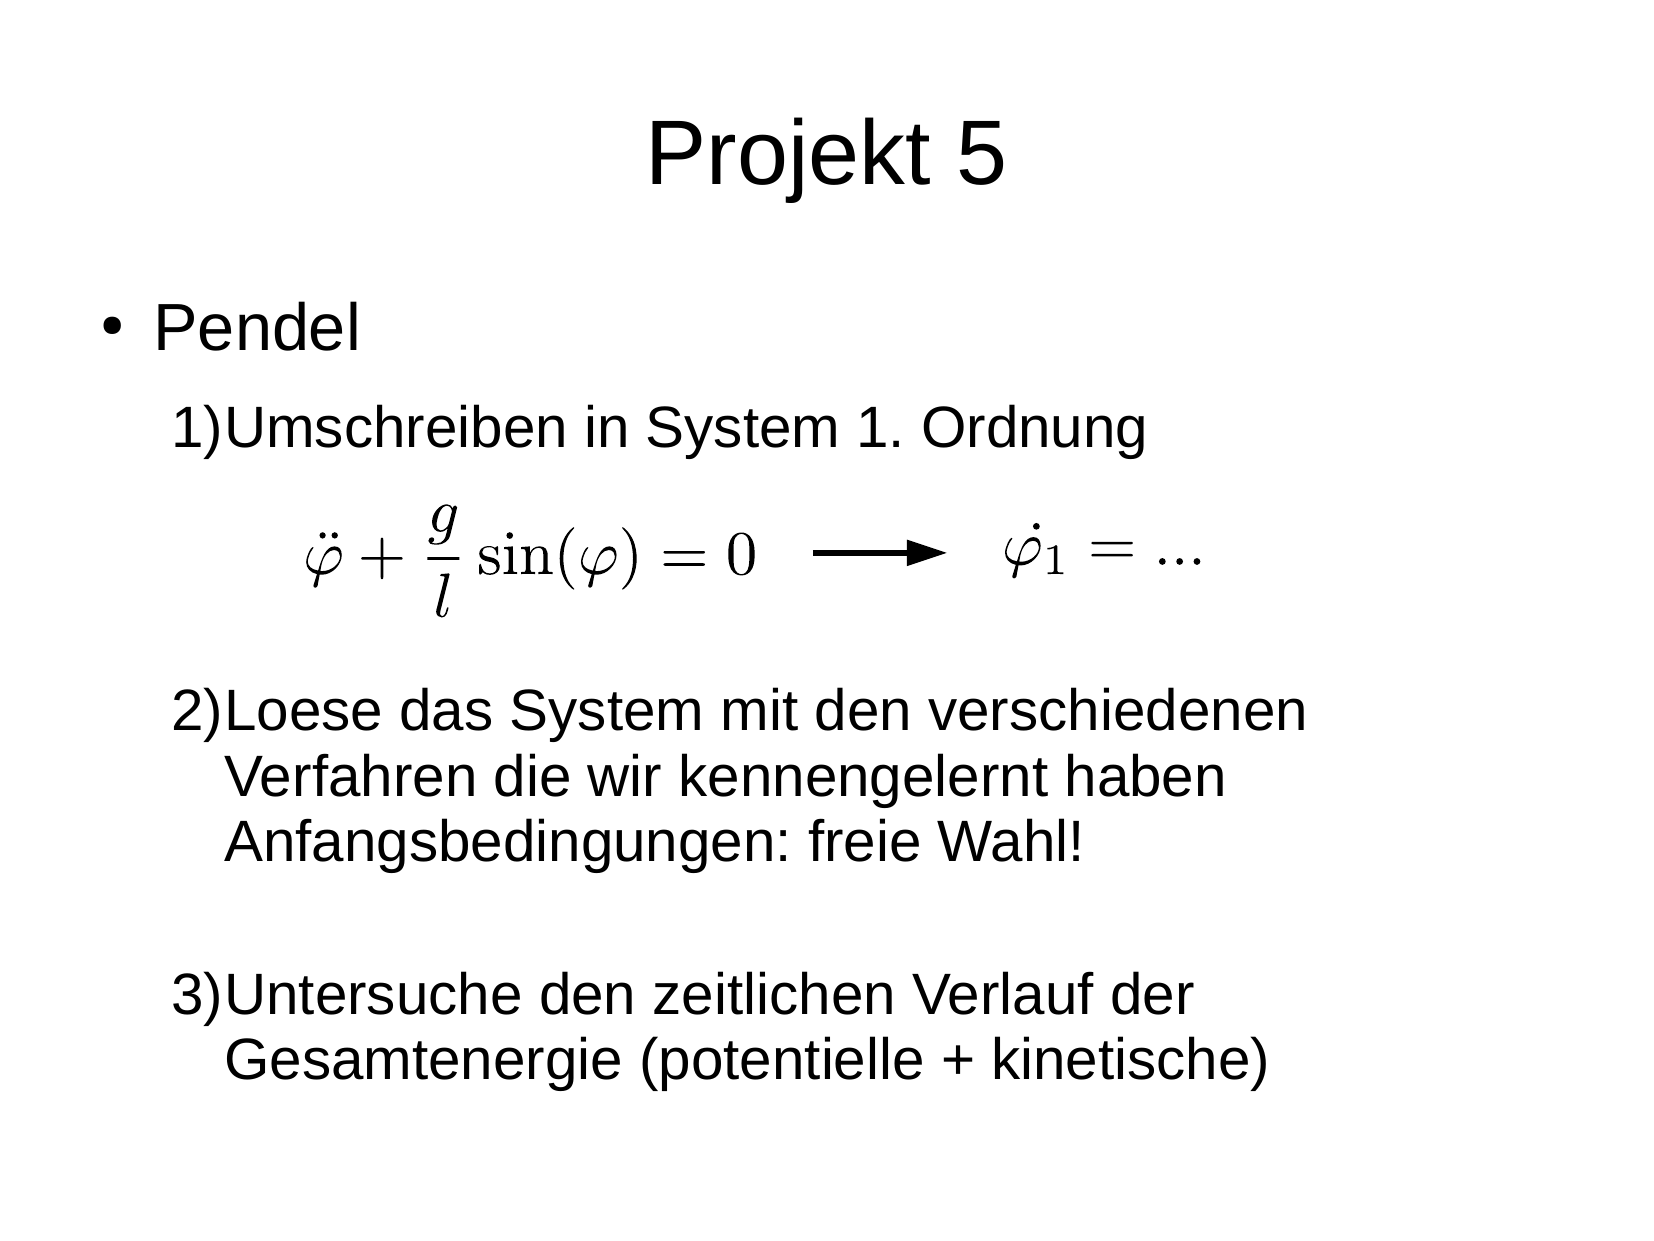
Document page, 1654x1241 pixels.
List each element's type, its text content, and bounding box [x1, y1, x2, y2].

list Pendel Umschreiben in System 1. Ordnung Loese das System mit den verschiedenen Verfahren die wir kennengelernt haben Anfangsbedingungen: freie Wahl! Untersuche den zeitlichen Verlauf der Gesamtenergie (potentielle + kinetische) [82, 290, 1571, 1094]
text_box [1001, 522, 1206, 579]
title Projekt 5 [82, 56, 1571, 250]
text_box [303, 504, 758, 618]
